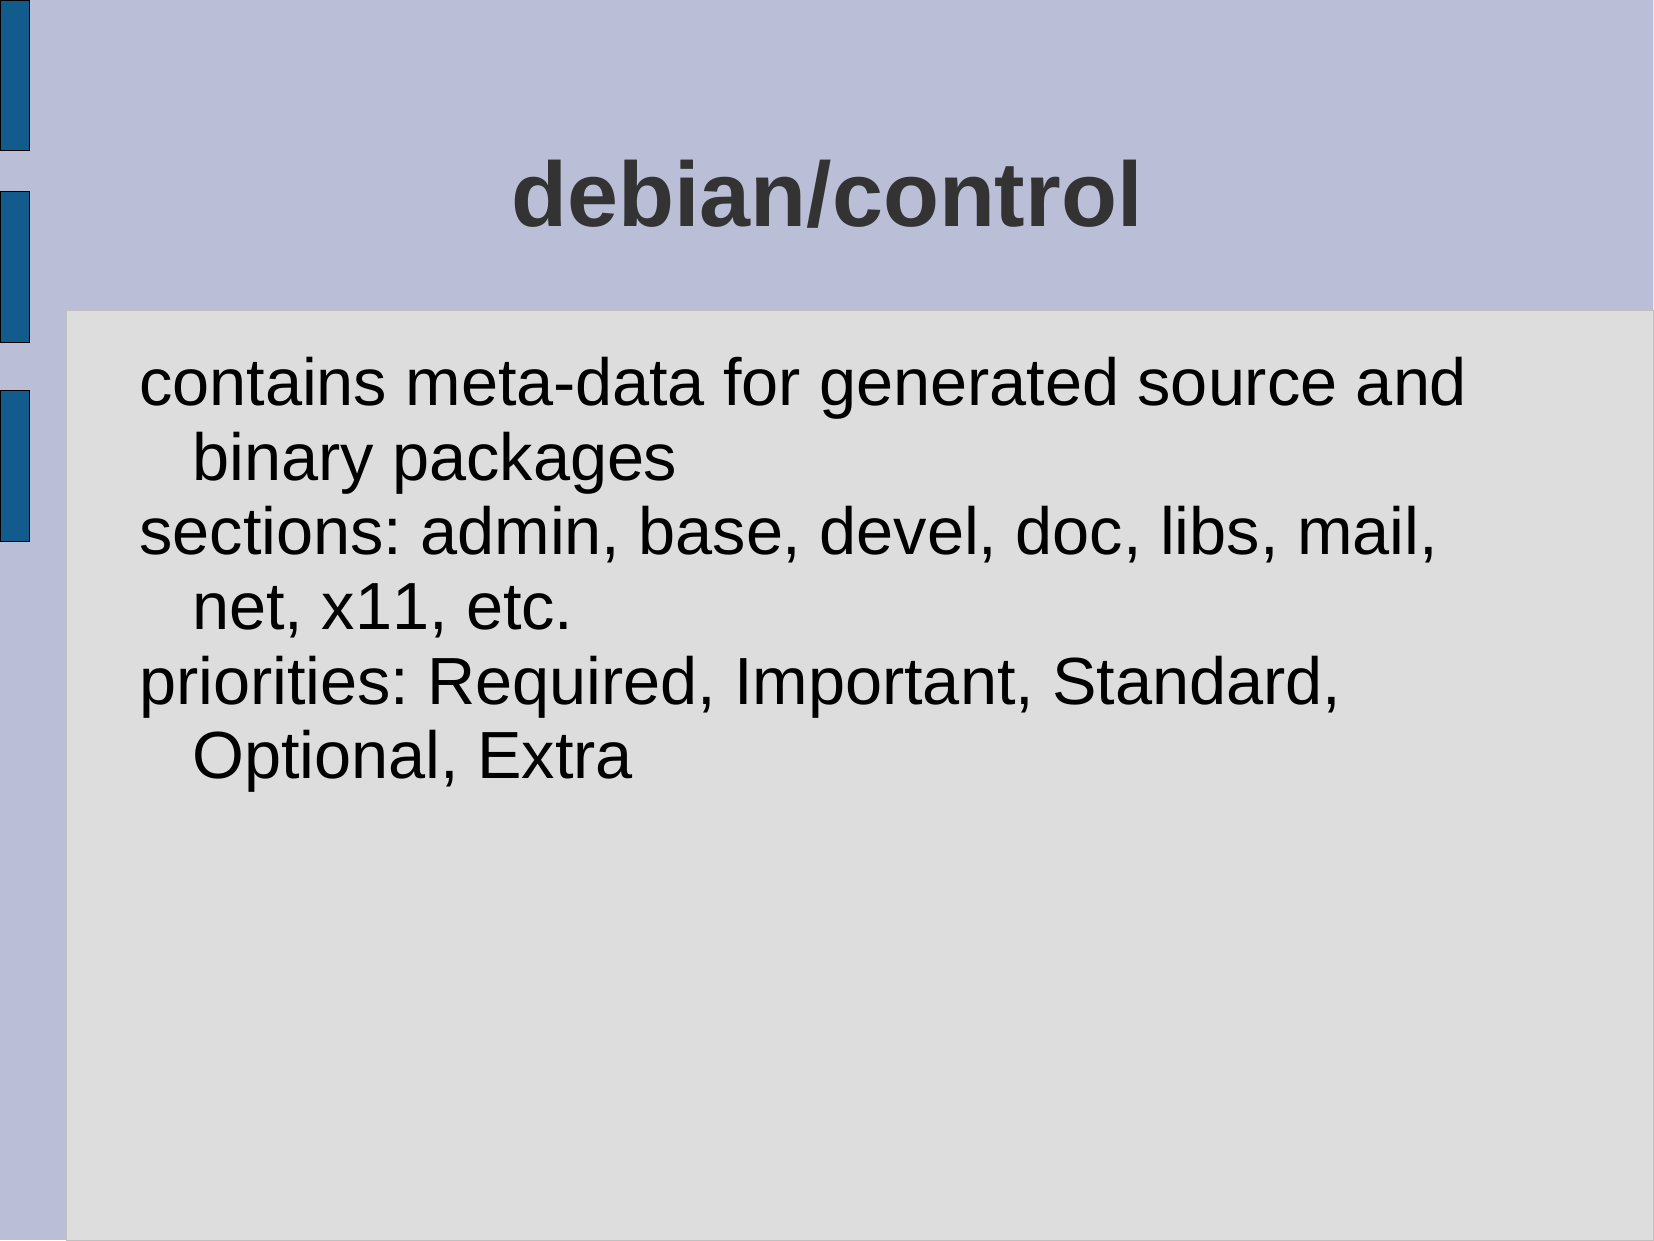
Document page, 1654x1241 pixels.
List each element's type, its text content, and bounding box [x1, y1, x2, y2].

title debian/control [121, 91, 1534, 299]
list contains meta-data for generated source and binary packages sections: admin, base, devel, doc, libs, mail, net, x11, etc. priorities: Required, Important, Standard, Optional, Extra [121, 344, 1534, 1127]
